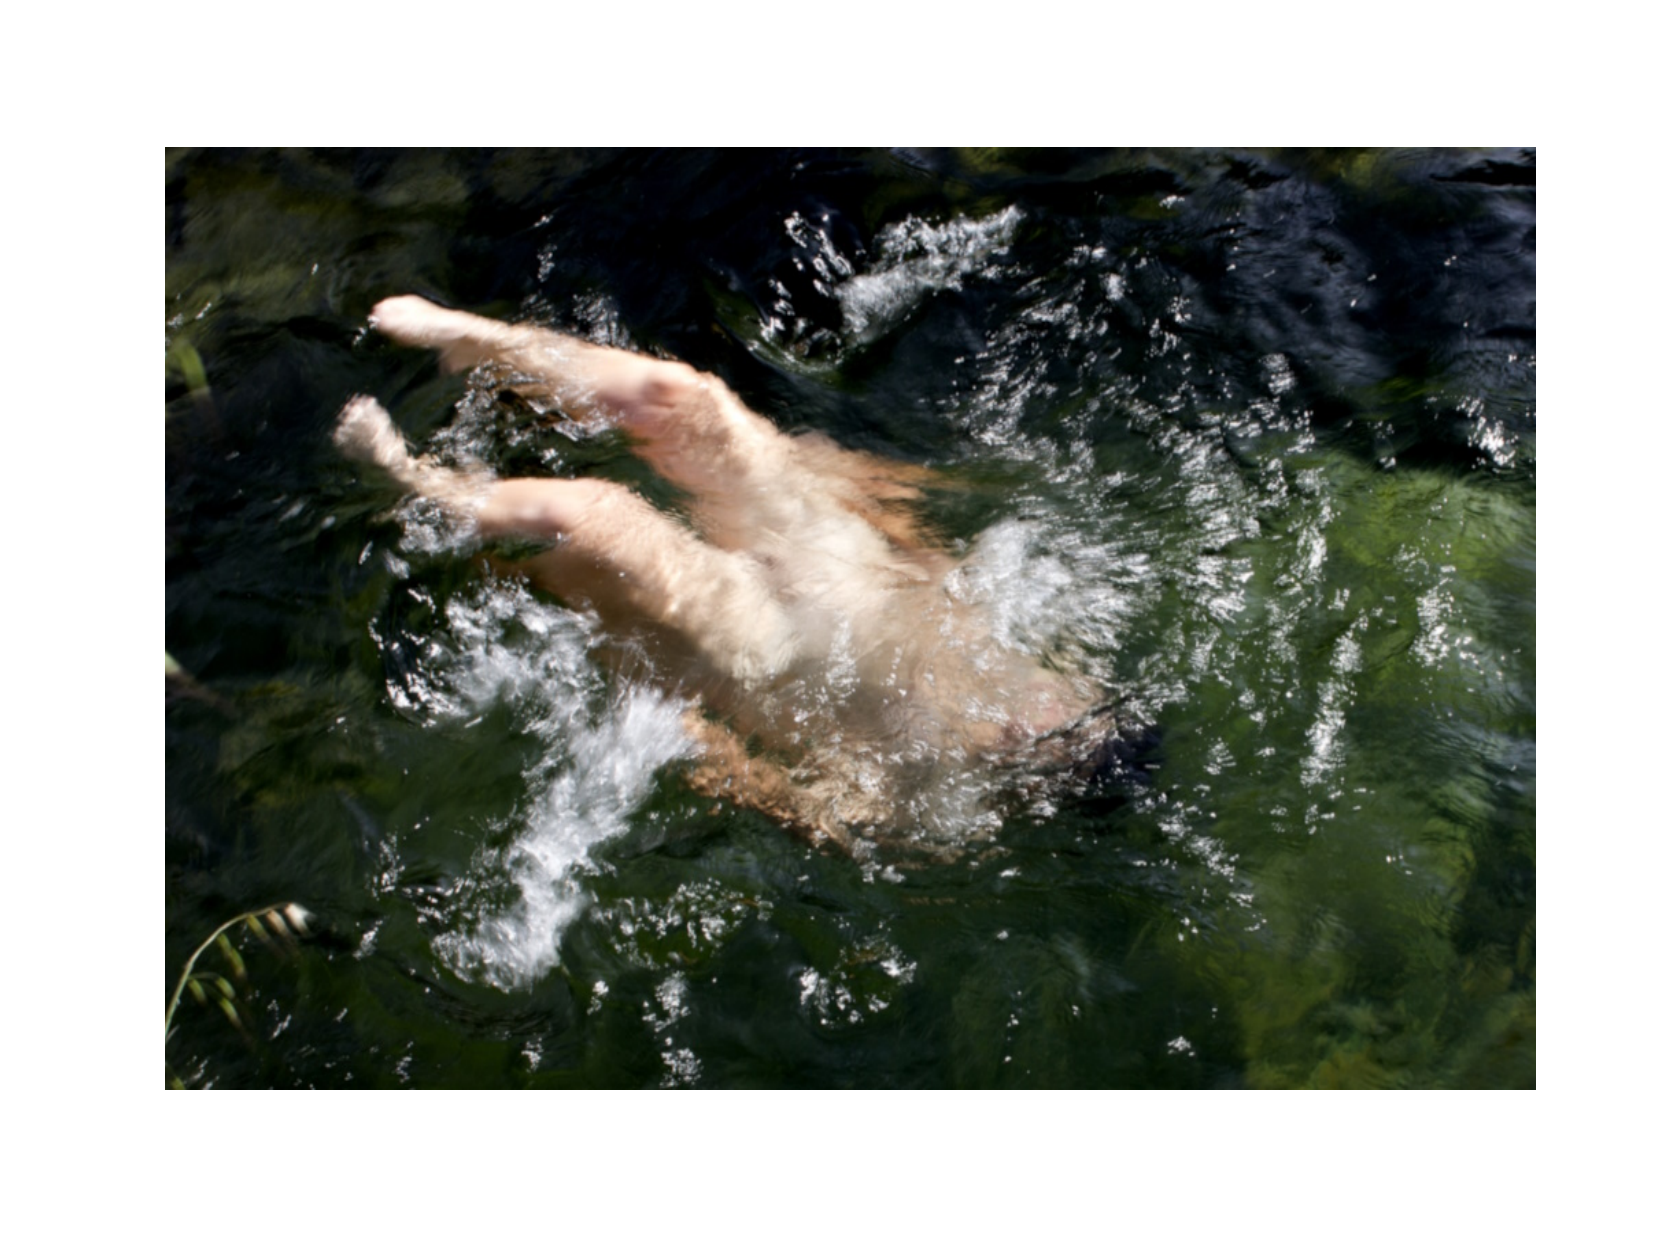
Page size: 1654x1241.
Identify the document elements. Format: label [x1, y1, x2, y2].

picture [165, 147, 1536, 1090]
